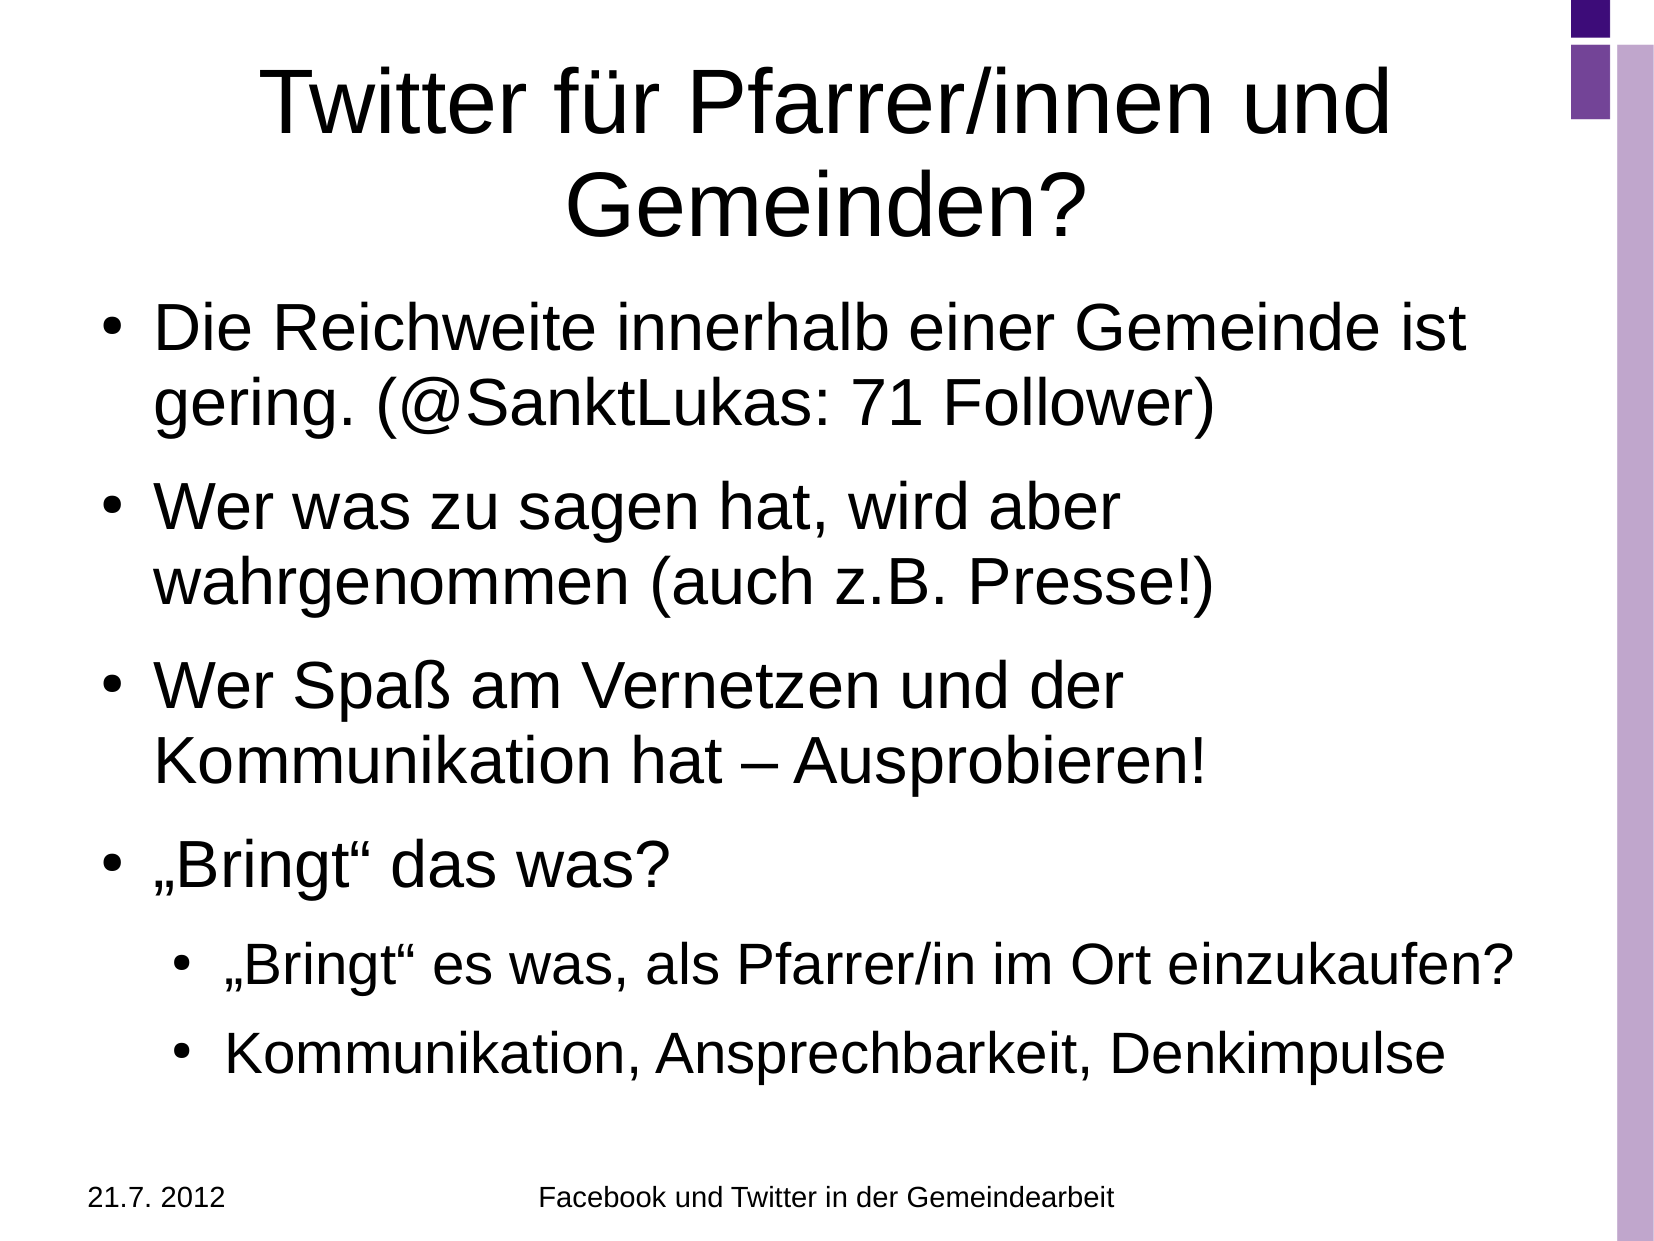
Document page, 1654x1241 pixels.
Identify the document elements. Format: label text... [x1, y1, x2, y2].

list Die Reichweite innerhalb einer Gemeinde ist gering. (@SanktLukas: 71 Follower) Wer was zu sagen hat, wird aber wahrgenommen (auch z.B. Presse!) Wer Spaß am Vernetzen und der Kommunikation hat – Ausprobieren! „Bringt“ das was? „Bringt“ es was, als Pfarrer/in im Ort einzukaufen? Kommunikation, Ansprechbarkeit, Denkimpulse [82, 290, 1571, 1109]
picture [1571, 0, 1654, 1241]
title Twitter für Pfarrer/innen und Gemeinden? [82, 50, 1571, 256]
